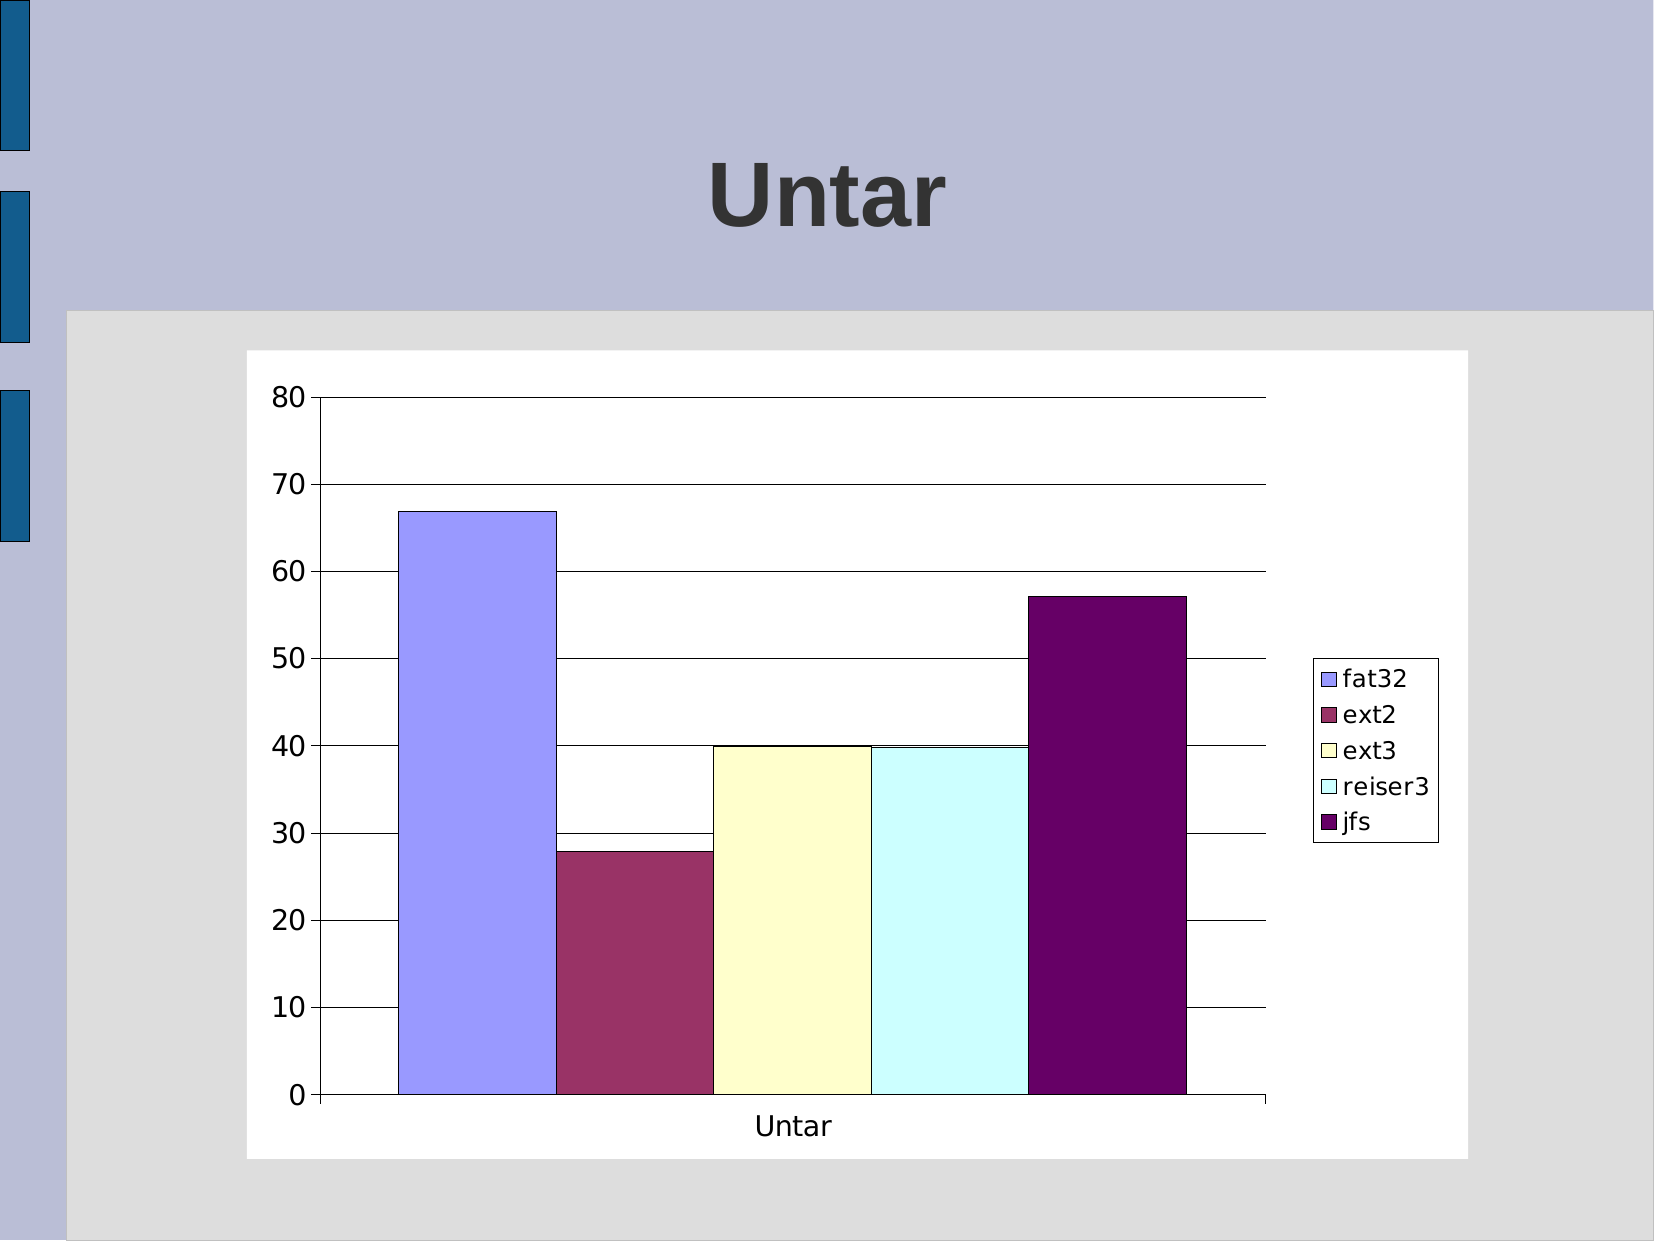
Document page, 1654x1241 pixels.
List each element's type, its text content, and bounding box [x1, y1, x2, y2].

chart [246, 350, 1469, 1159]
title Untar [121, 91, 1534, 299]
